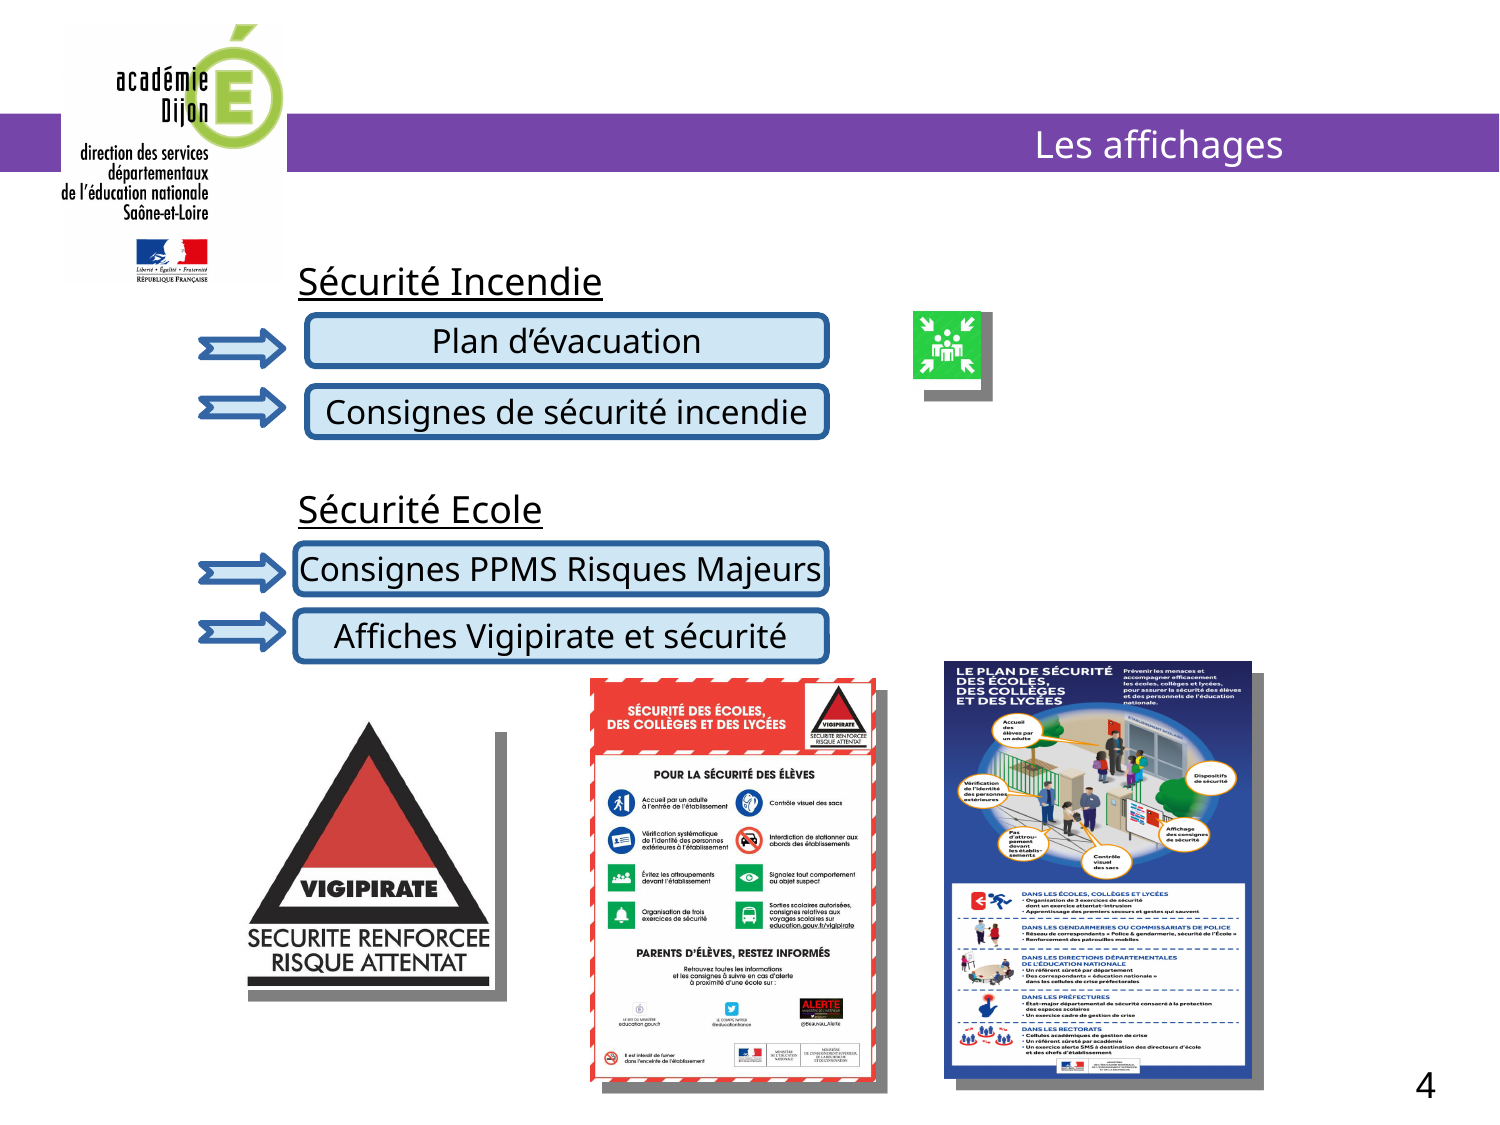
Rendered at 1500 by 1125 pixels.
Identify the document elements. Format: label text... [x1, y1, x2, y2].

text_box Affiches Vigipirate et sécurité [295, 610, 827, 662]
text_box Plan d’évacuation [307, 315, 827, 367]
text_box [200, 389, 284, 426]
text_box Consignes PPMS Risques Majeurs [295, 543, 827, 595]
picture [944, 661, 1252, 1080]
picture [590, 678, 876, 1082]
text_box [200, 614, 284, 650]
picture [236, 720, 495, 990]
text_box [200, 555, 284, 591]
text_box Consignes de sécurité incendie [307, 385, 827, 438]
picture [913, 300, 981, 390]
picture [61, 23, 284, 284]
text_box 4 [1400, 1053, 1488, 1110]
text_box Sécurité Incendie [283, 248, 851, 316]
text_box Sécurité Ecole [283, 476, 851, 544]
text_box Les affichages [679, 113, 1500, 173]
text_box [200, 330, 284, 367]
